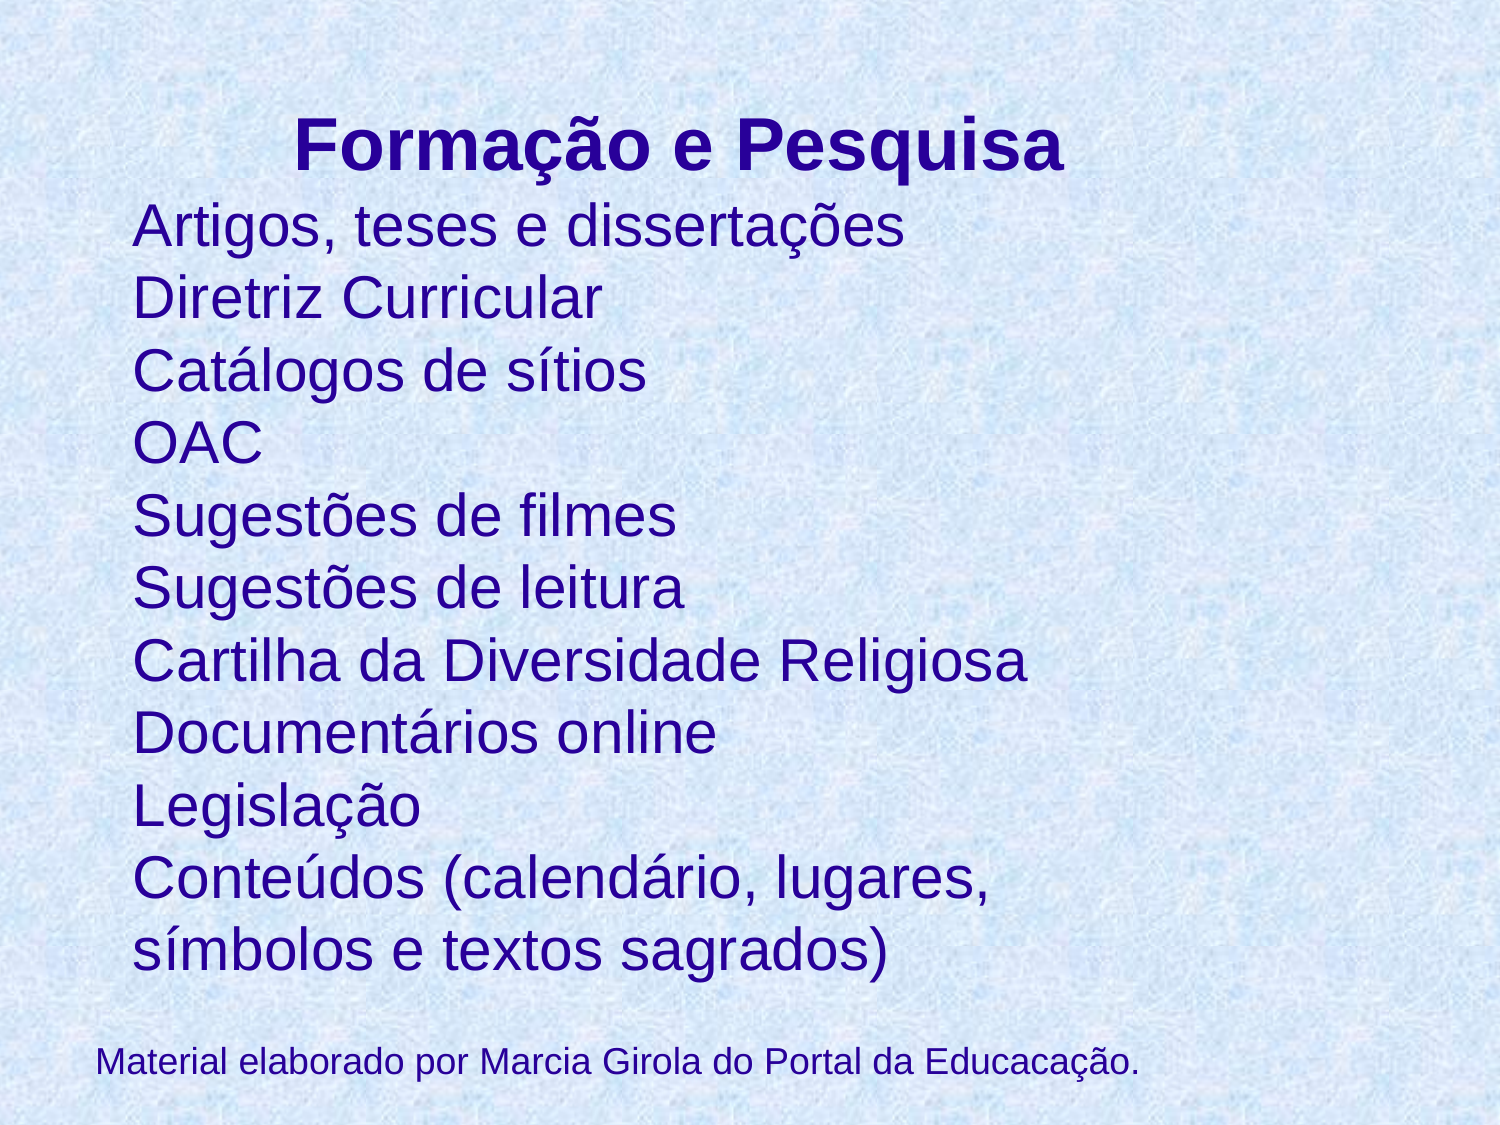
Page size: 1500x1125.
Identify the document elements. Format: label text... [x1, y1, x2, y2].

text_box Material elaborado por Marcia Girola do Portal da Educacação. [80, 1029, 1166, 1090]
picture [0, 0, 1500, 1125]
text_box Formação e Pesquisa Artigos, teses e dissertações Diretriz Curricular Catálogos de sítios OAC Sugestões de filmes Sugestões de leitura Cartilha da Diversidade Religiosa Documentários online Legislação Conteúdos (calendário, lugares, símbolos e textos sagrados) [118, 88, 1241, 991]
